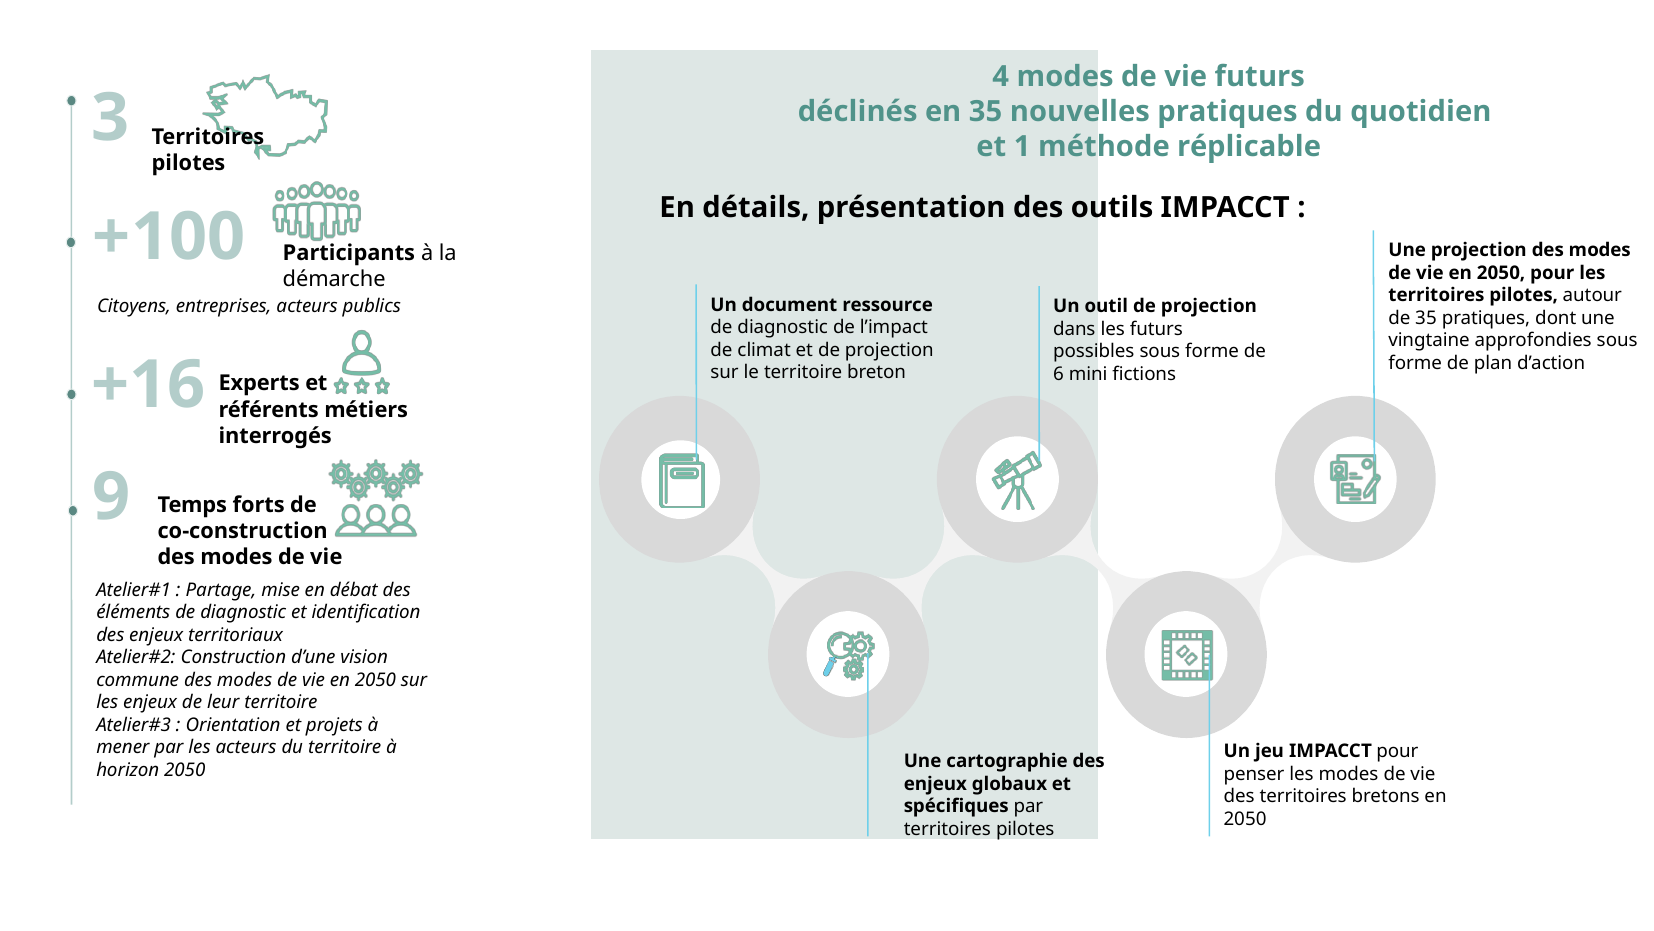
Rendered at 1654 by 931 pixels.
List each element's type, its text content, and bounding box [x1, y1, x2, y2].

picture [1323, 454, 1387, 504]
picture [257, 178, 376, 243]
picture [187, 72, 346, 161]
text_box Une cartographie des enjeux globaux et spécifiques par territoires pilotes [889, 742, 1144, 847]
text_box Atelier#1 : Partage, mise en débat des éléments de diagnostic et identification des enjeux territoriaux Atelier#2: Construction d’une vision commune des modes de vie en 2050 sur les enjeux de leur territoire Atelier#3 : Orientation et projets à mener par les acteurs du territoire à horizon 2050 [81, 570, 450, 788]
text_box Citoyens, entreprises, acteurs publics [82, 286, 447, 323]
text_box 9 [78, 445, 143, 540]
text_box Un outil de projection dans les futurs possibles sous forme de 6 mini fictions [1040, 287, 1282, 392]
text_box 4 modes de vie futurs déclinés en 35 nouvelles pratiques du quotidien et 1 méthode réplicable [691, 50, 1607, 169]
text_box Temps forts de co-construction des modes de vie [143, 483, 375, 577]
text_box Une projection des modes de vie en 2050, pour les territoires pilotes, autour de 35 pratiques, dont une vingtaine approfondies sous forme de plan d’action [1375, 230, 1654, 381]
text_box 3 [77, 66, 141, 161]
picture [646, 453, 717, 508]
text_box [66, 389, 77, 400]
text_box +16 [77, 334, 287, 429]
picture [1152, 628, 1221, 683]
text_box [66, 95, 77, 106]
text_box Un document ressource de diagnostic de l’impact de climat et de projection sur le territoire breton [697, 285, 950, 390]
picture [971, 444, 1062, 510]
text_box [68, 505, 78, 516]
text_box En détails, présentation des outils IMPACCT : [645, 181, 1561, 231]
text_box [591, 50, 1436, 839]
text_box Participants à la démarche [268, 231, 493, 298]
text_box Experts et référents métiers interrogés [204, 362, 434, 455]
text_box Un jeu IMPACCT pour penser les modes de vie des territoires bretons en 2050 [1211, 731, 1463, 836]
text_box Territoires pilotes [137, 115, 287, 183]
picture [814, 628, 883, 683]
picture [316, 443, 435, 539]
picture [316, 320, 407, 362]
text_box [66, 237, 76, 248]
text_box +100 [78, 185, 261, 280]
